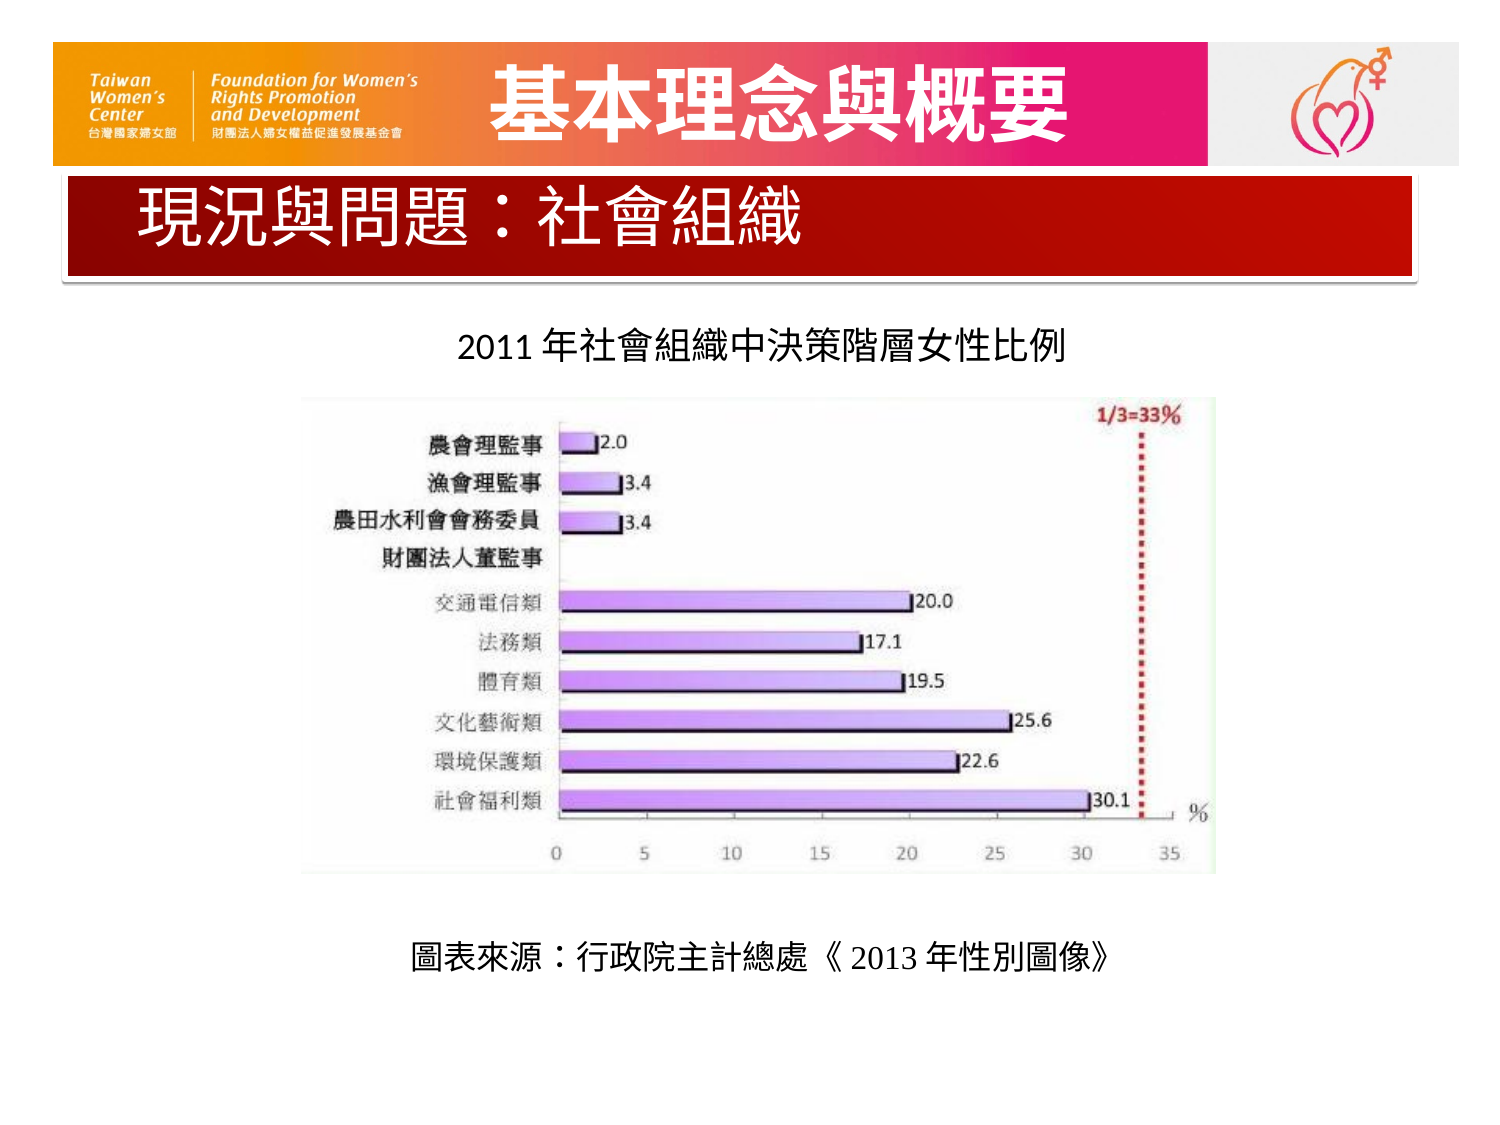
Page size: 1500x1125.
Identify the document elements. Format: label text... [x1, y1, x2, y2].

title 基本理念與概要 [171, 42, 1388, 161]
text_box 2011年社會組織中決策階層女性比例 [313, 314, 1211, 375]
text_box 圖表來源：行政院主計總處《2013年性別圖像》 [312, 928, 1223, 985]
list 現況與問題：社會組織 [64, 172, 1415, 279]
picture [301, 397, 1216, 874]
